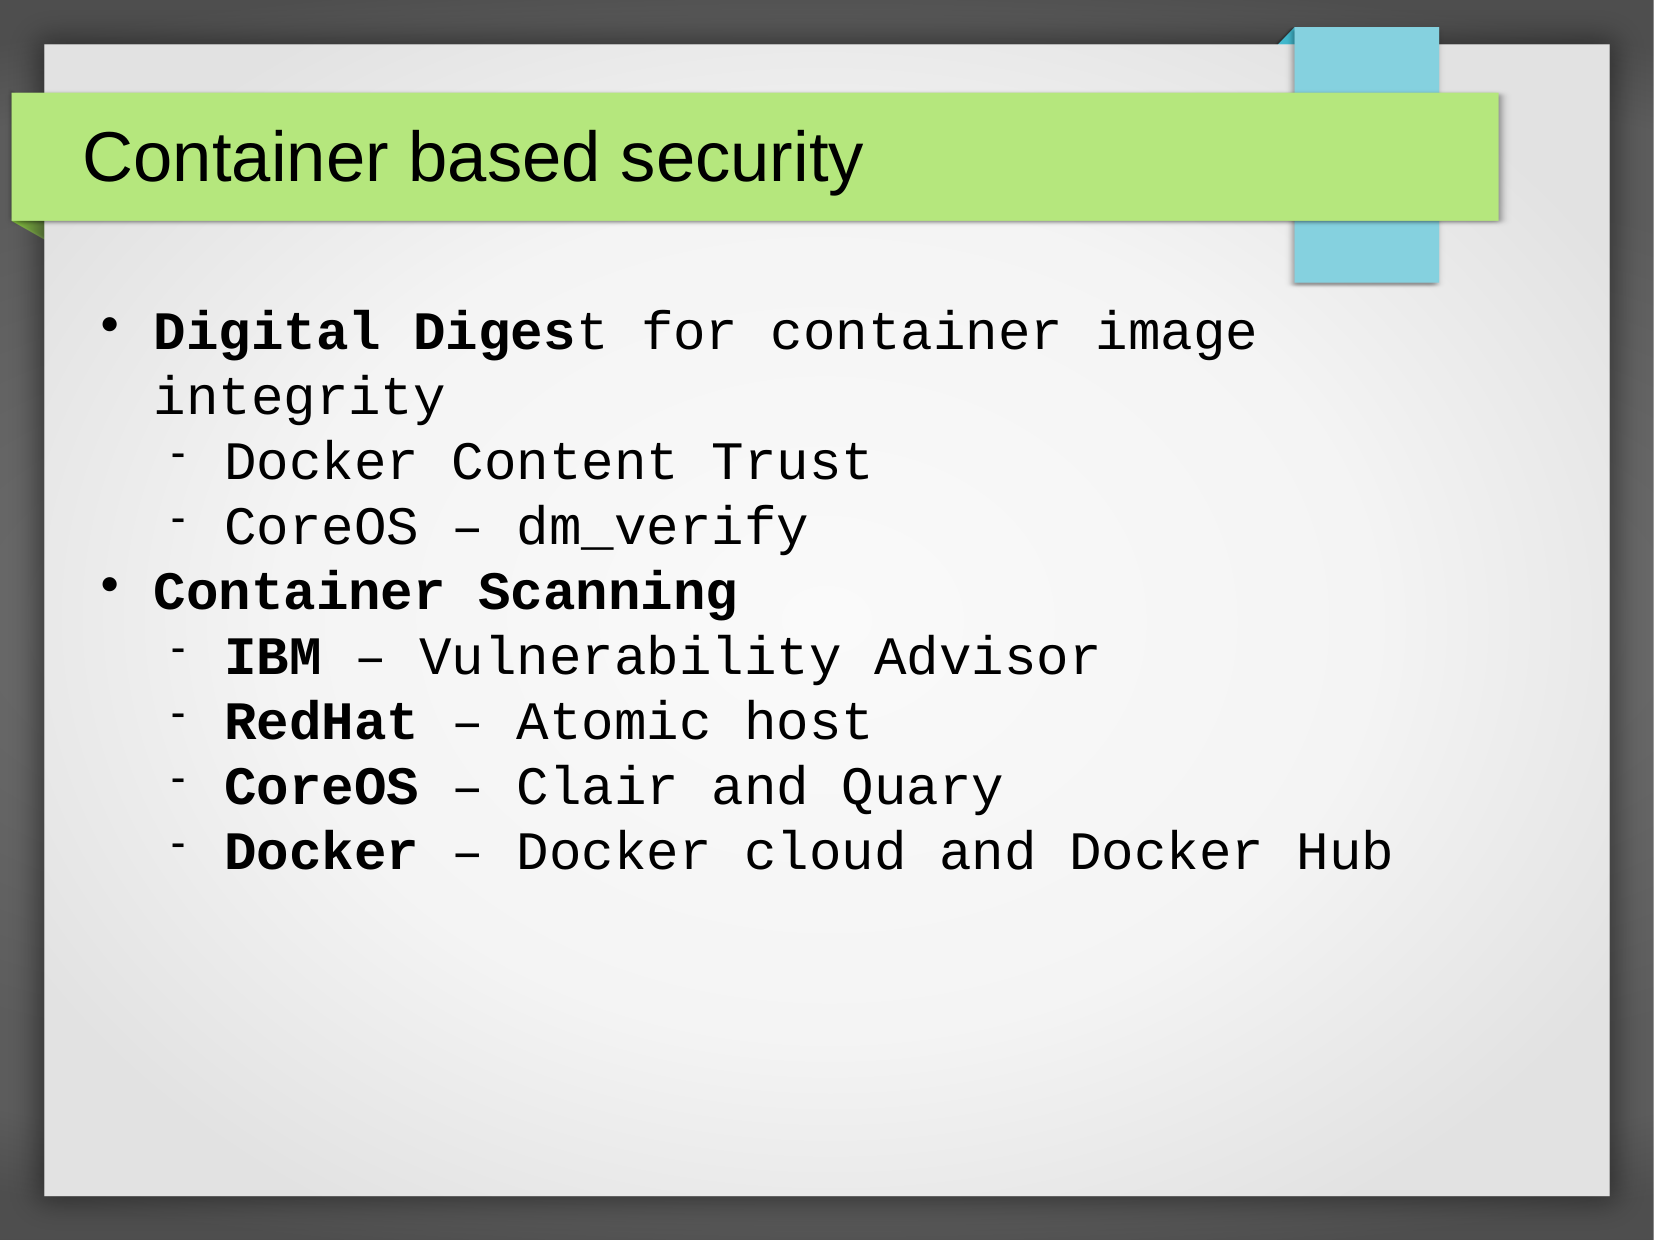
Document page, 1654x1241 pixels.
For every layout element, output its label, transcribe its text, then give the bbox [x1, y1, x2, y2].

text_box Digital Digest for container image integrity Docker Content Trust CoreOS – dm_verify Container Scanning IBM – Vulnerability Advisor RedHat – Atomic host CoreOS – Clair and Quary Docker – Docker cloud and Docker Hub [82, 295, 1571, 1015]
text_box Container based security [82, 94, 1264, 213]
picture [0, 0, 1654, 1240]
